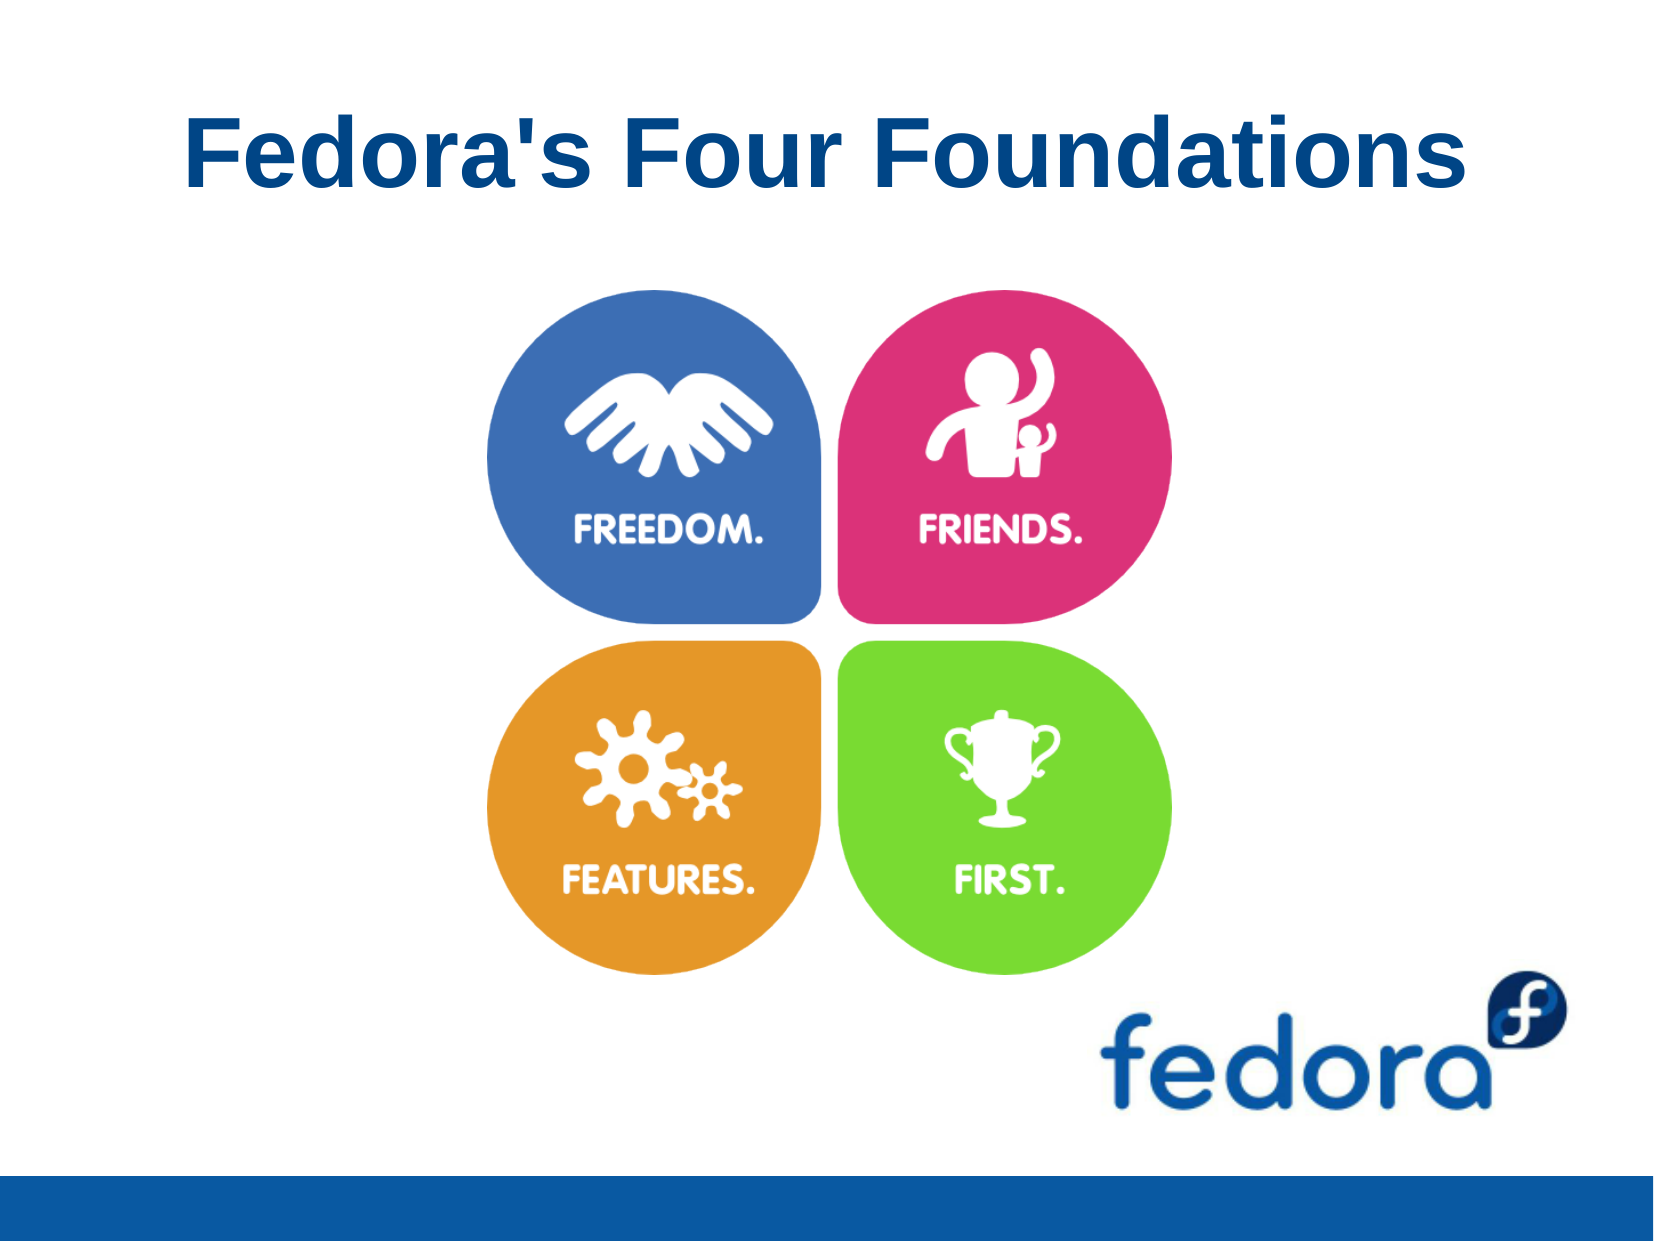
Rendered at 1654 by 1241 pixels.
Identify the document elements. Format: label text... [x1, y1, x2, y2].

title Fedora's Four Foundations [82, 49, 1571, 257]
picture [0, 0, 1654, 1241]
